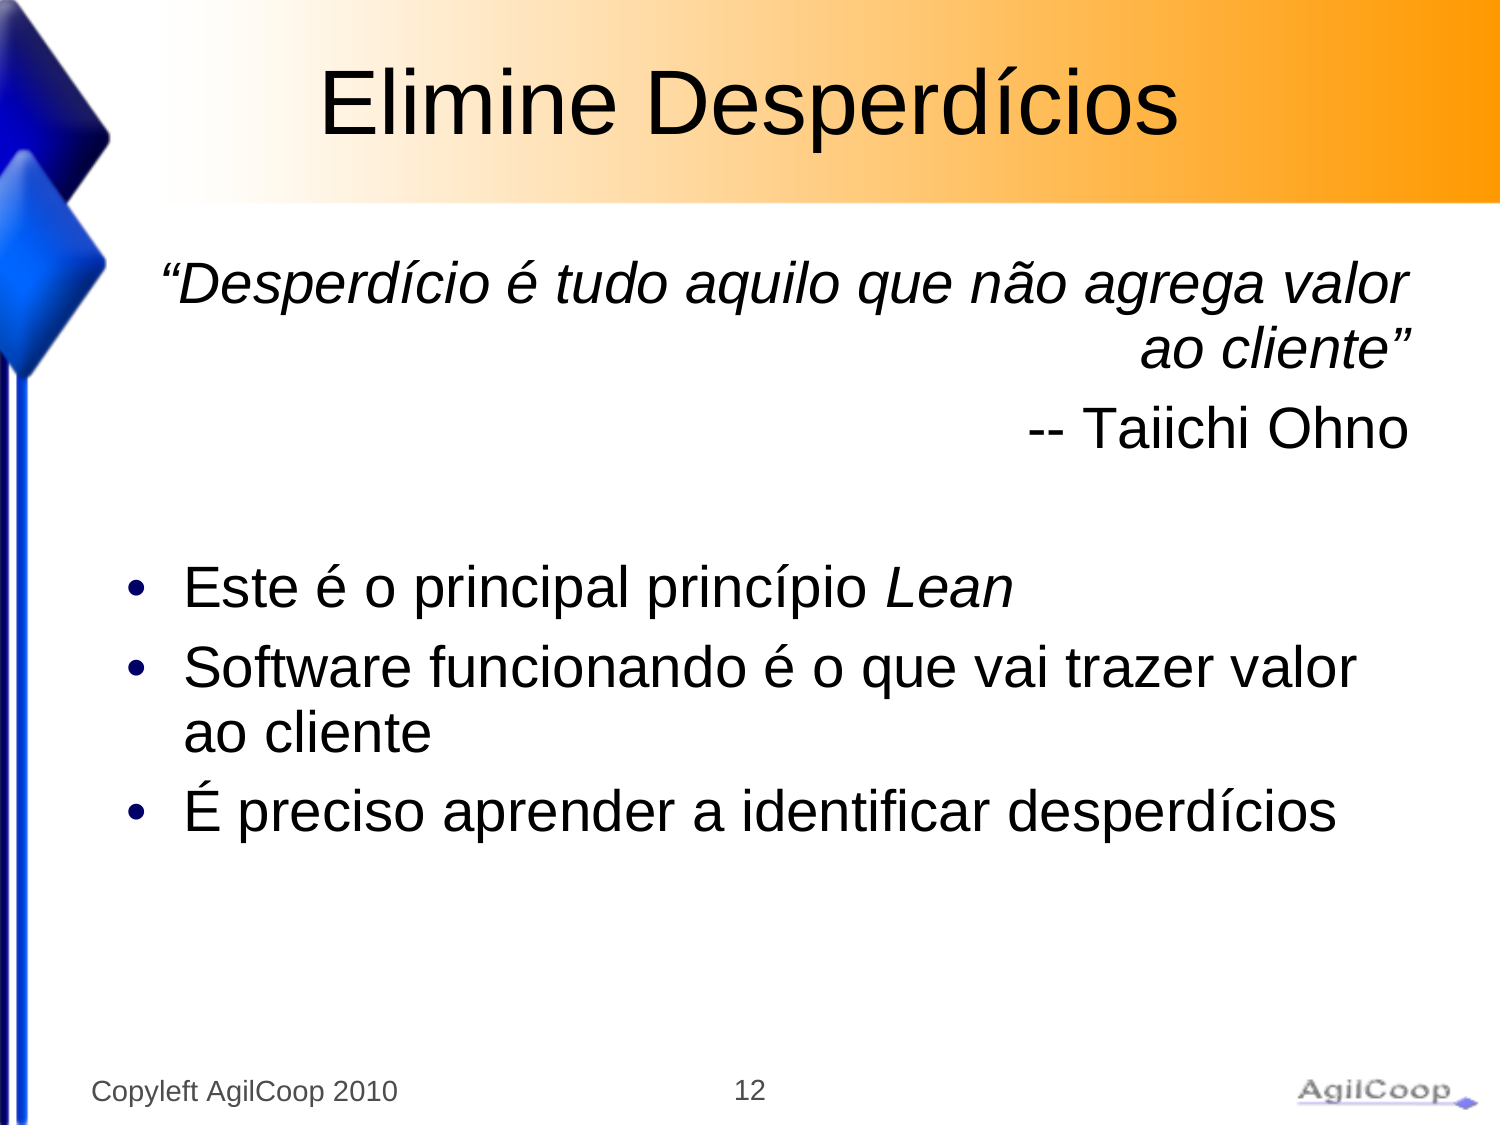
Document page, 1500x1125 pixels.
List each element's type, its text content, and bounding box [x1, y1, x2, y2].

picture [0, 0, 1500, 1125]
title Elimine Desperdícios [75, 8, 1426, 197]
list “Desperdício é tudo aquilo que não agrega valor ao cliente” -- Taiichi Ohno Este é o principal princípio Lean Software funcionando é o que vai trazer valor ao cliente É preciso aprender a identificar desperdícios [112, 243, 1425, 1006]
